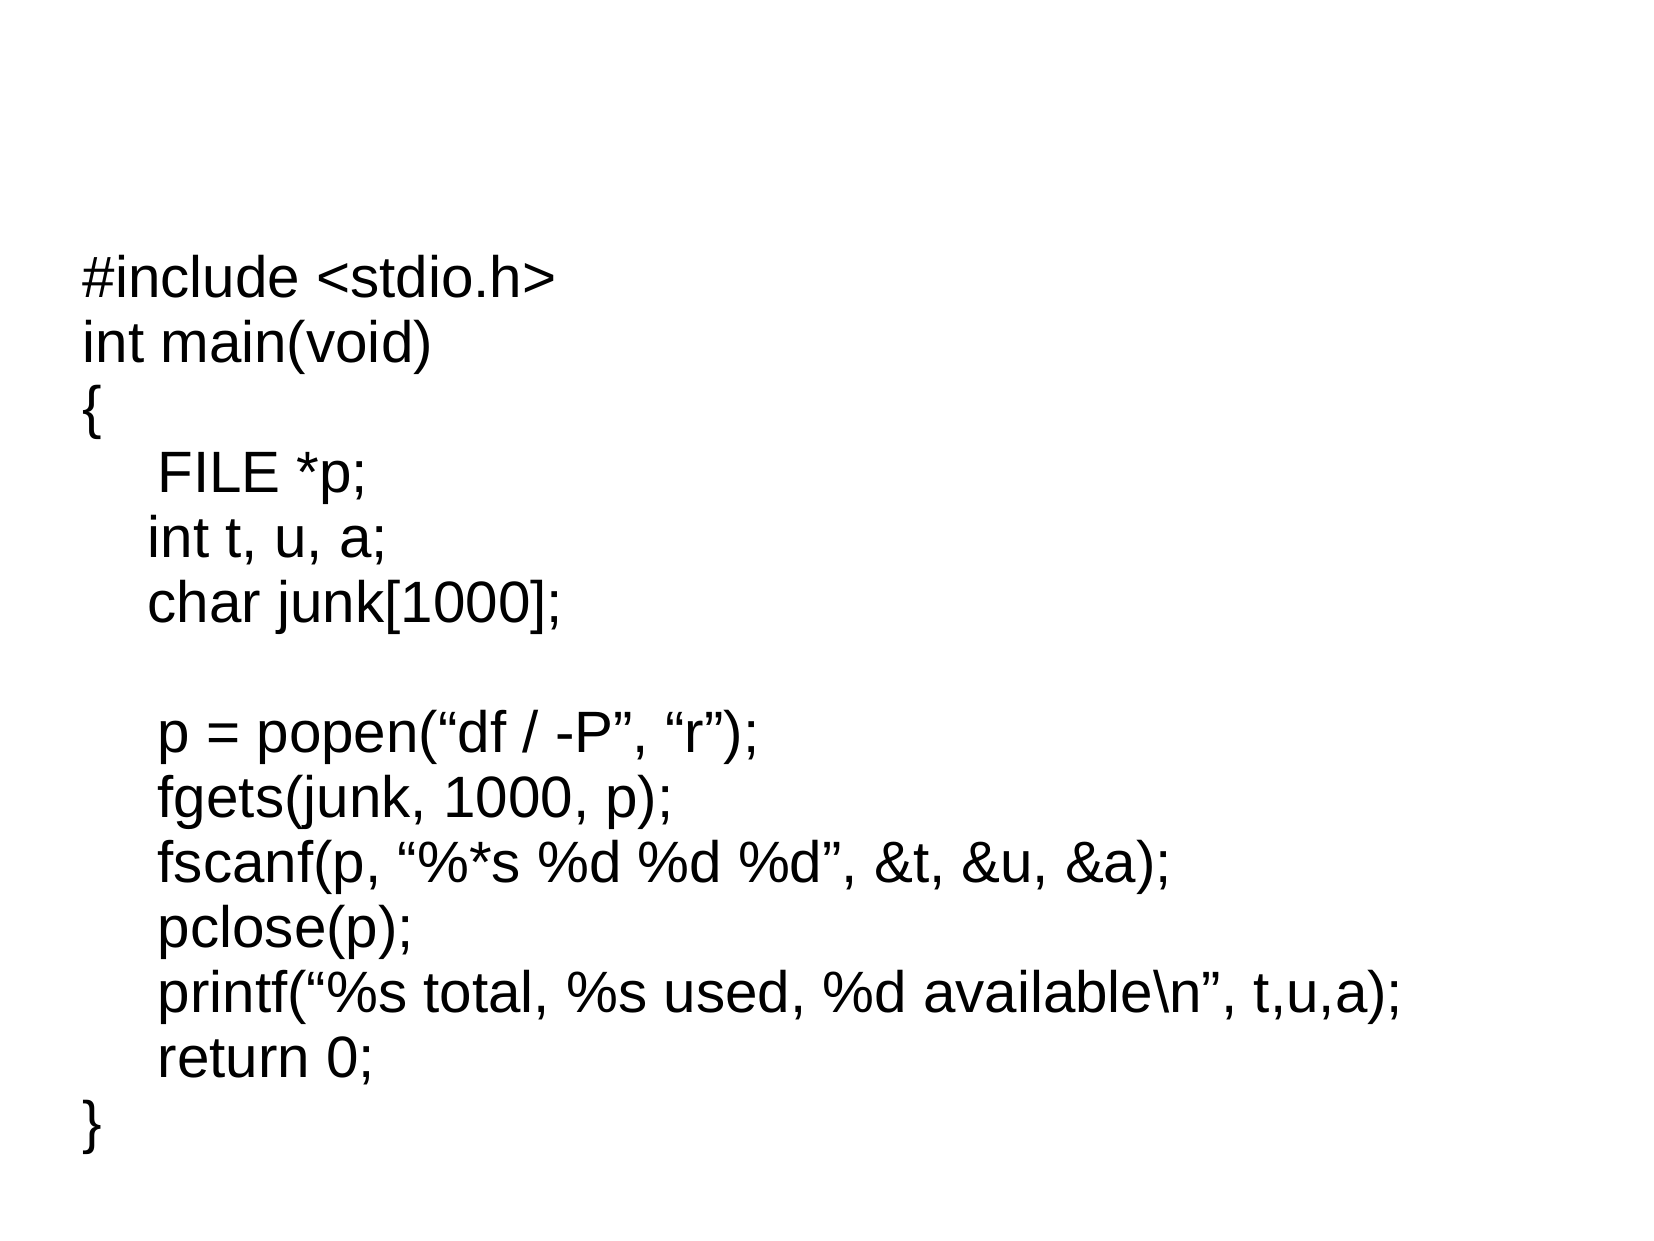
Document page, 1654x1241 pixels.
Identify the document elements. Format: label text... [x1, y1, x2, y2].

text_box #include <stdio.h> int main(void) { FILE *p; int t, u, a; char junk[1000]; p = popen(“df / -P”, “r”); fgets(junk, 1000, p); fscanf(p, “%*s %d %d %d”, &t, &u, &a); pclose(p); printf(“%s total, %s used, %d available\n”, t,u,a); return 0; } [82, 244, 1571, 1155]
